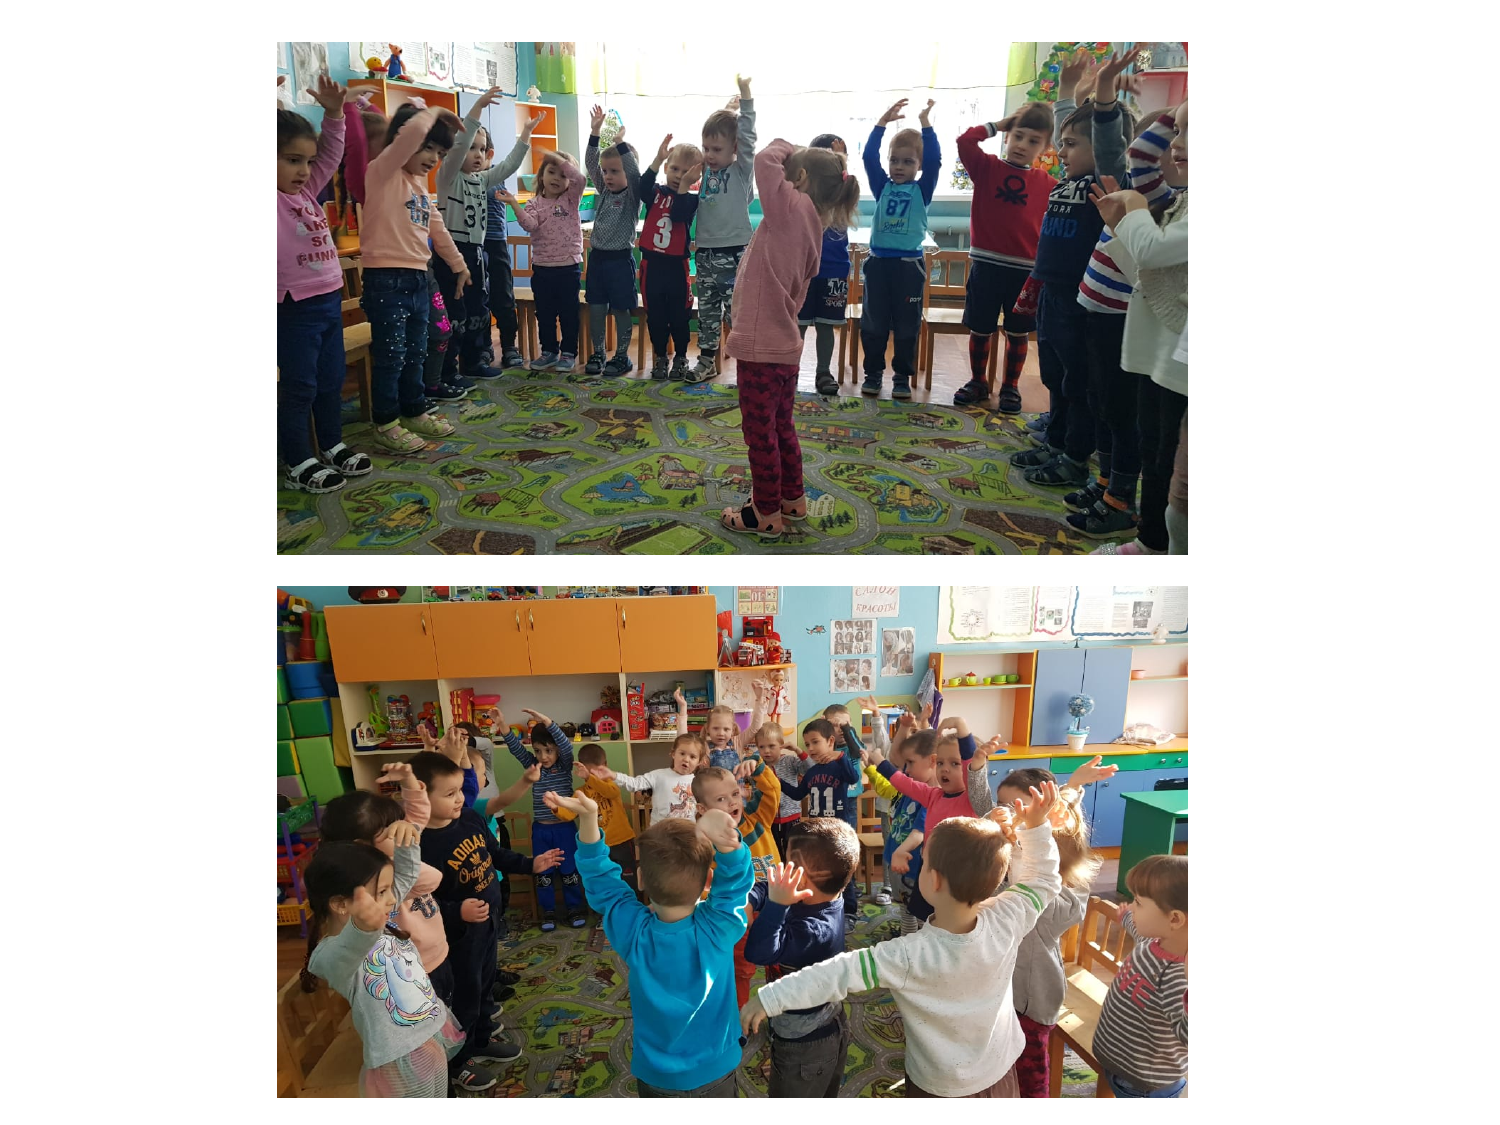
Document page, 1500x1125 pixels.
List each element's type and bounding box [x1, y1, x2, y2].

picture [277, 42, 1188, 555]
picture [277, 586, 1188, 1098]
